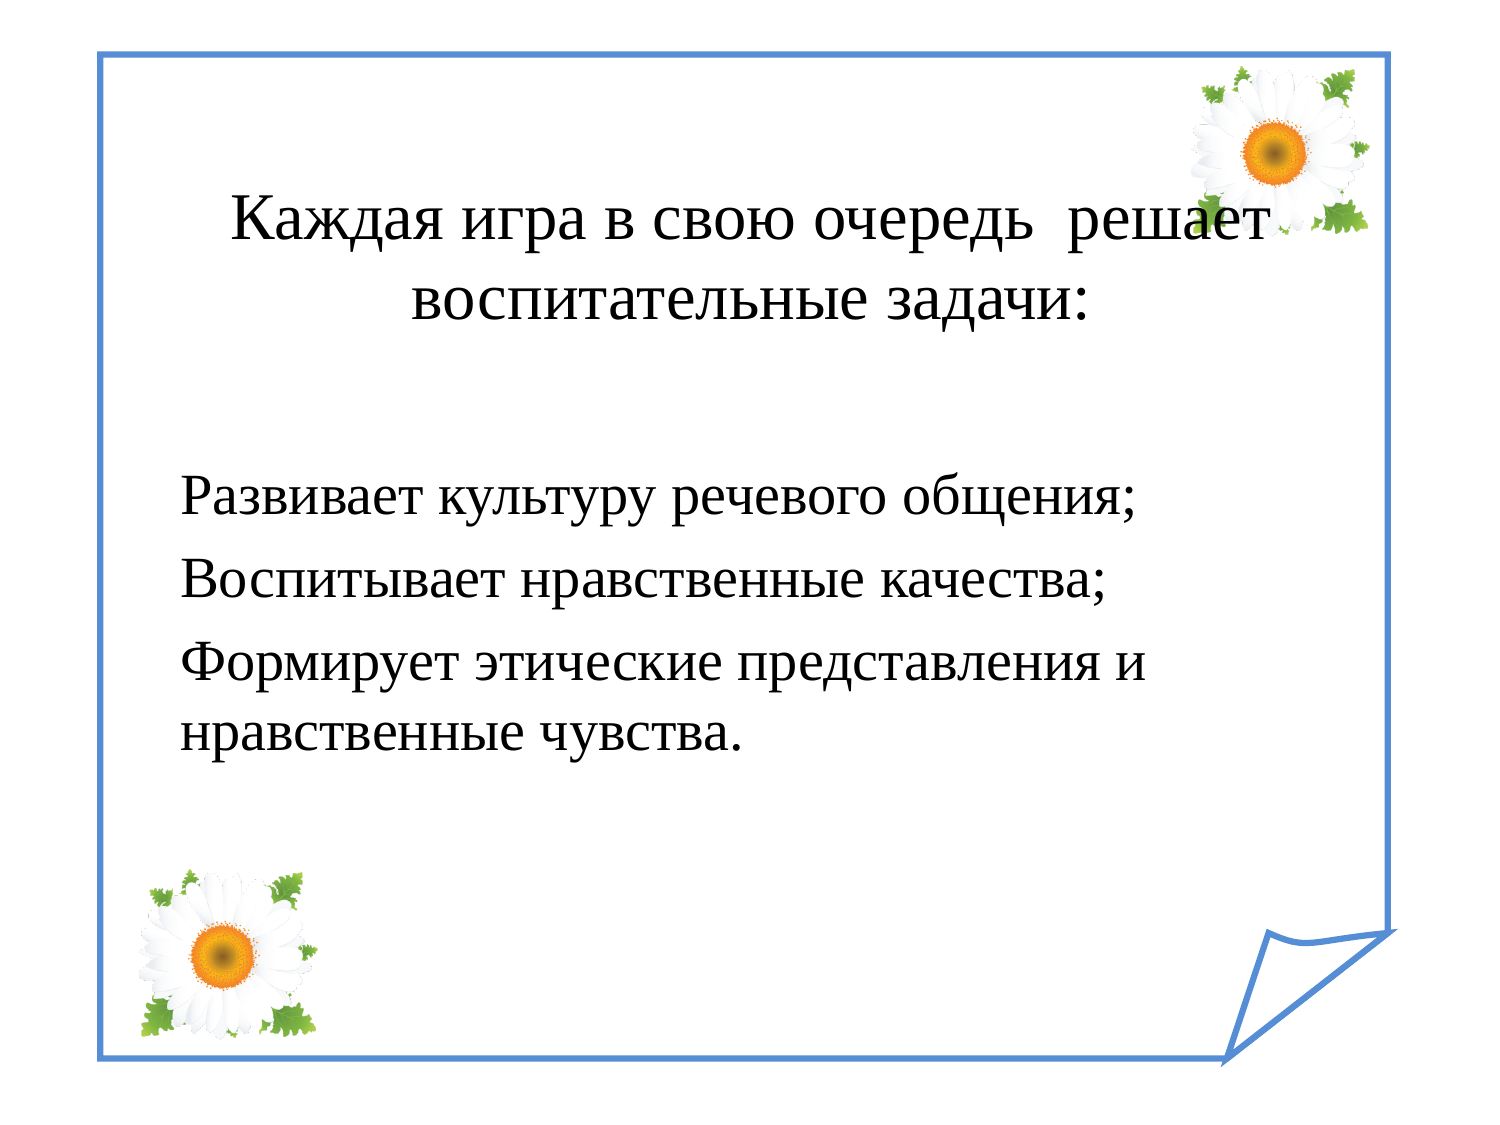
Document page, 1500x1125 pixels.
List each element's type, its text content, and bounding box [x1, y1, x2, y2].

list Развивает культуру речевого общения; Воспитывает нравственные качества; Формирует этические представления и нравственные чувства. [165, 448, 1347, 1028]
title Каждая игра в свою очередь решает воспитательные задачи: [76, 165, 1427, 390]
